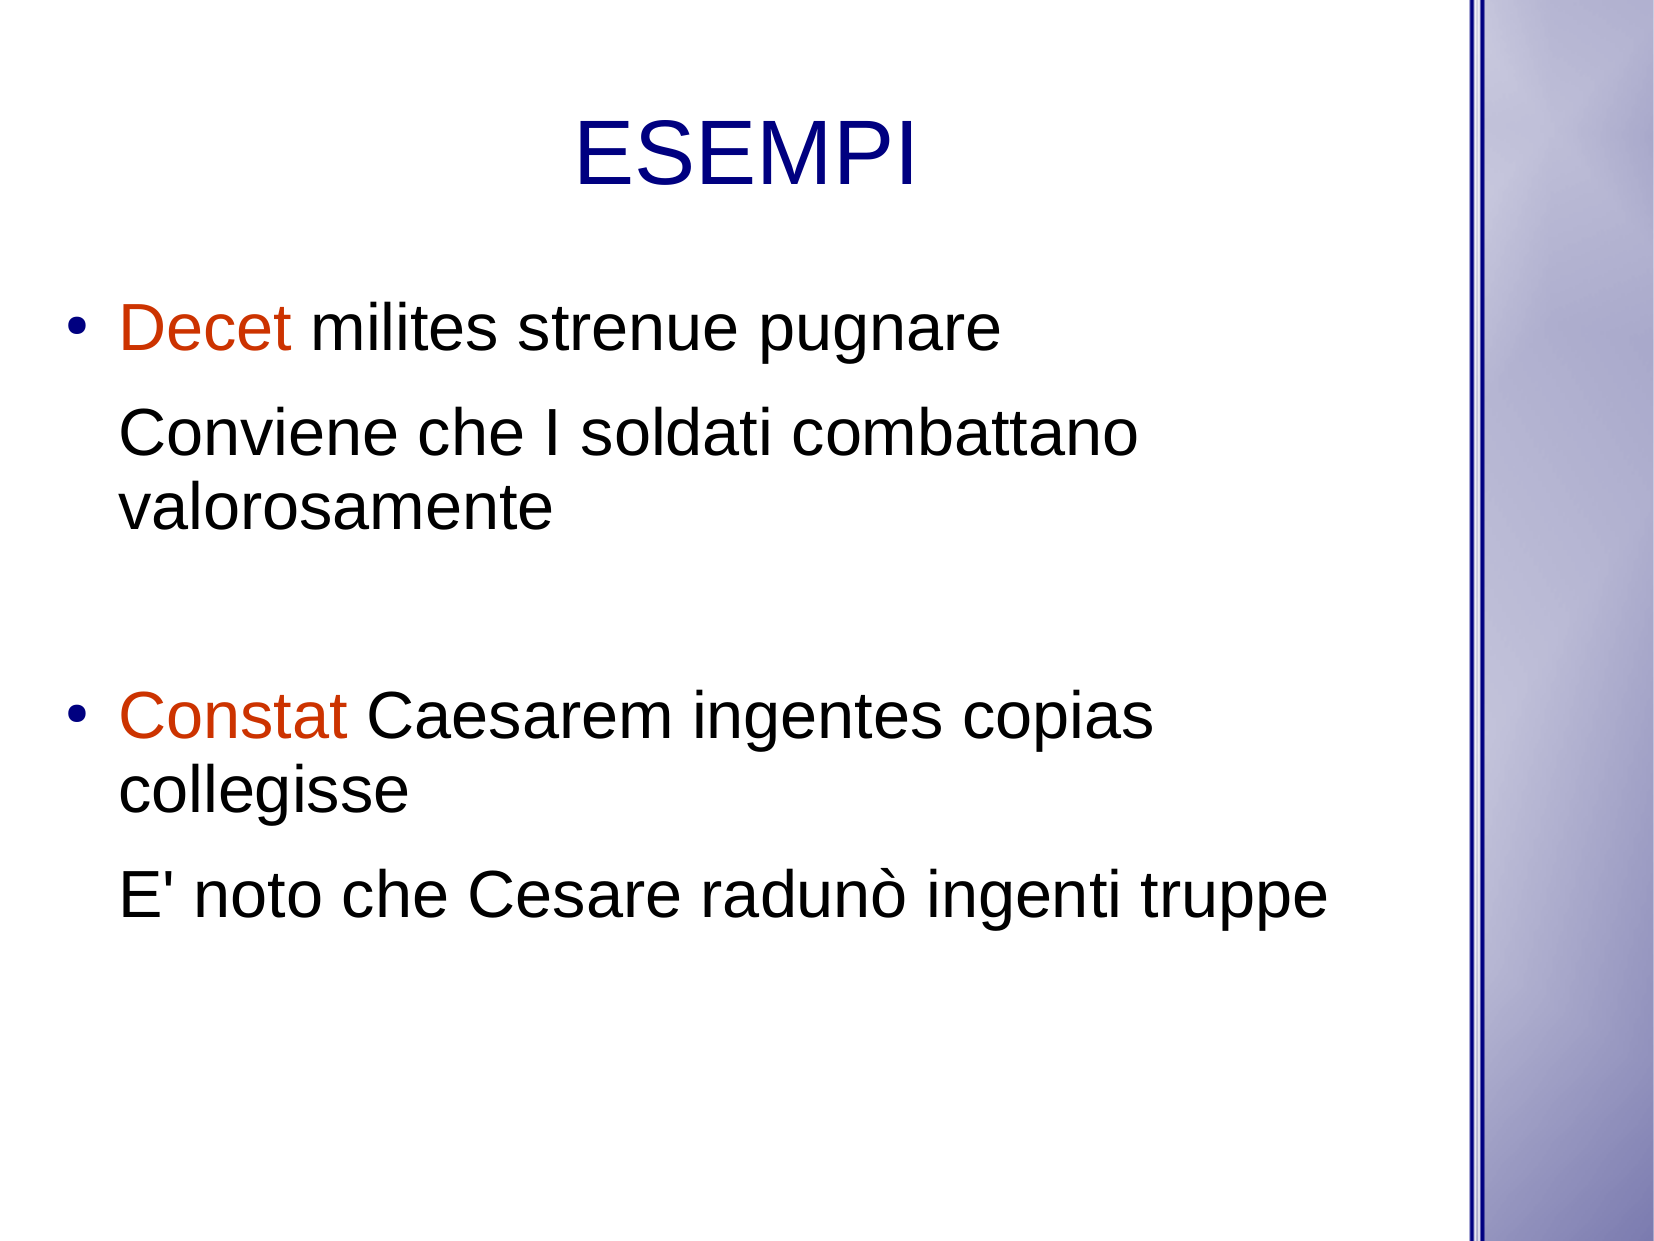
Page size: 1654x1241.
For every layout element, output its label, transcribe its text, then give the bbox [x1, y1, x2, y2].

list Decet milites strenue pugnare Conviene che I soldati combattano valorosamente Constat Caesarem ingentes copias collegisse E' noto che Cesare radunò ingenti truppe [47, 290, 1447, 1109]
picture [0, 0, 1654, 1241]
title ESEMPI [47, 49, 1447, 257]
